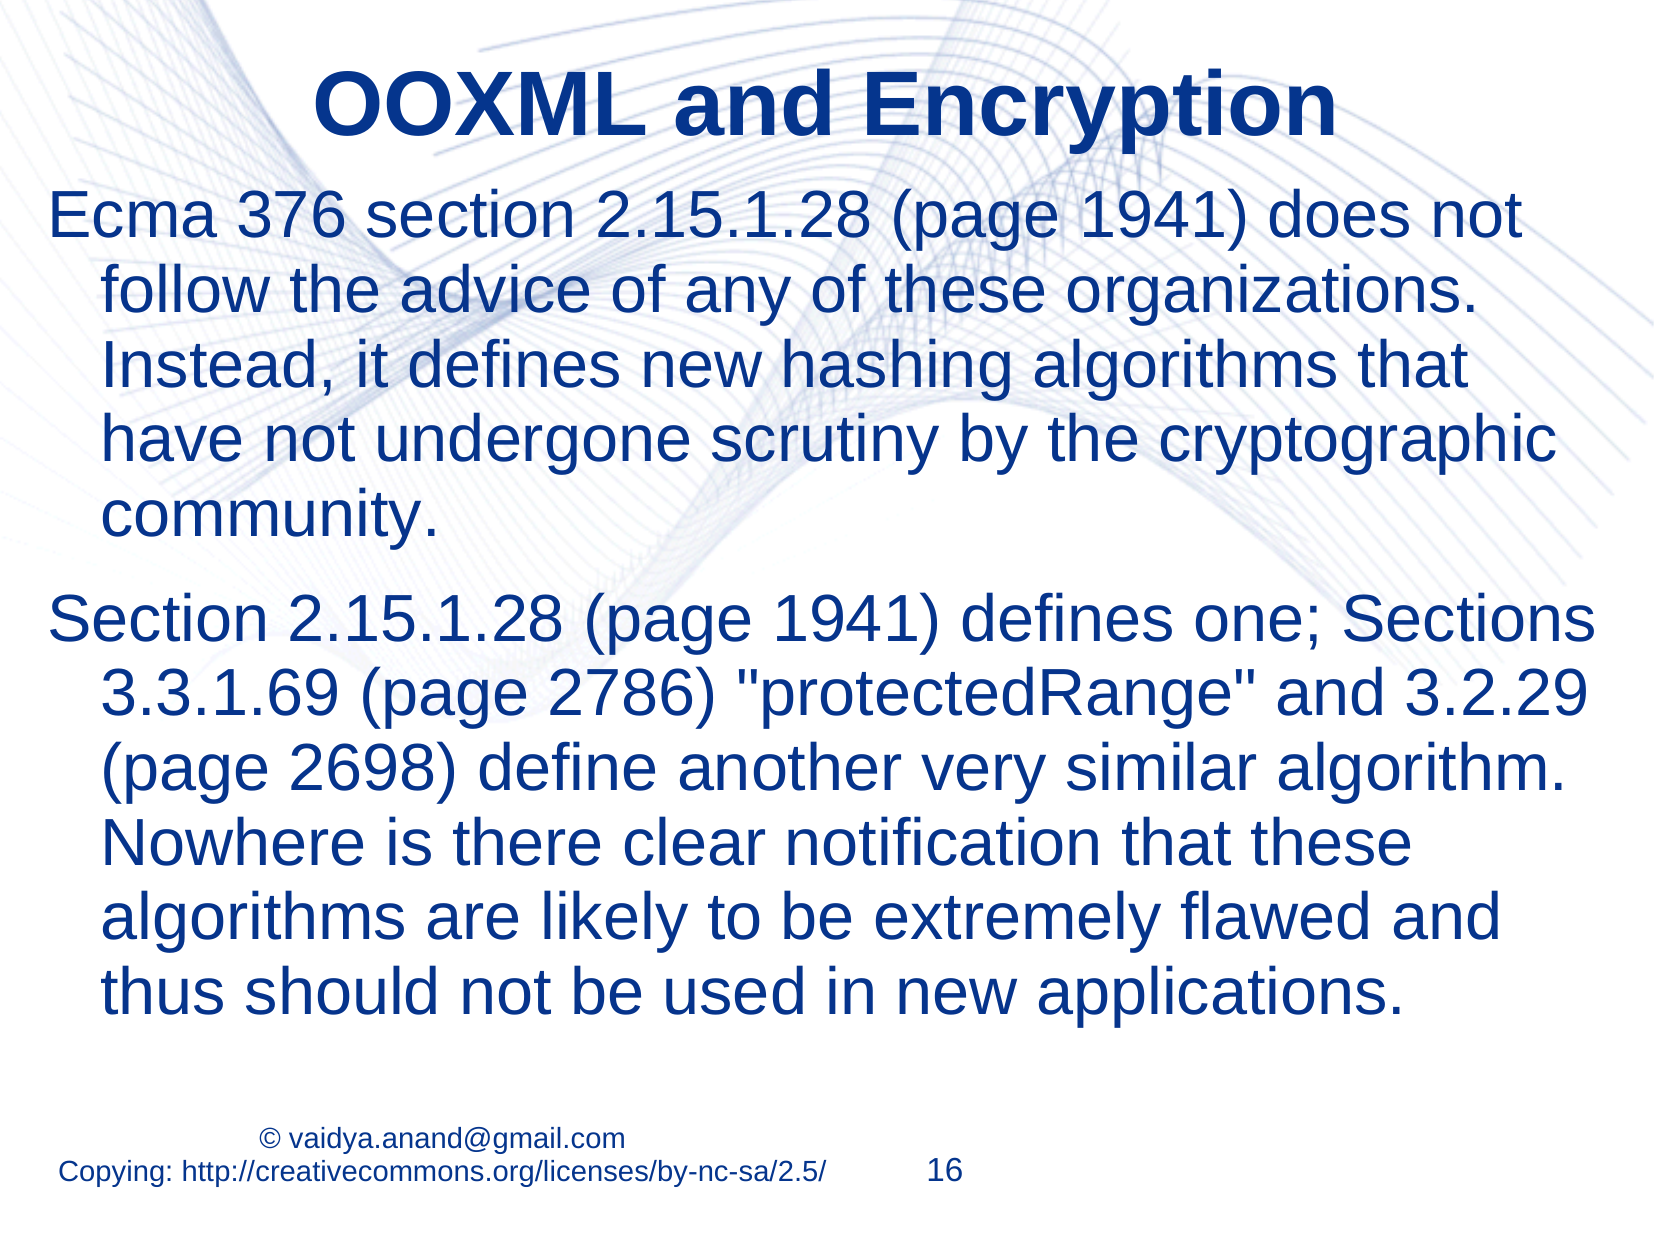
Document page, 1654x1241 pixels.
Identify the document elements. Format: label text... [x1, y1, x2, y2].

list Ecma 376 section 2.15.1.28 (page 1941) does not follow the advice of any of these organizations. Instead, it defines new hashing algorithms that have not undergone scrutiny by the cryptographic community. Section 2.15.1.28 (page 1941) defines one; Sections 3.3.1.69 (page 2786) "protectedRange" and 3.2.29 (page 2698) define another very similar algorithm. Nowhere is there clear notification that these algorithms are likely to be extremely flawed and thus should not be used in new applications. [29, 177, 1625, 1108]
title OOXML and Encryption [29, 36, 1625, 170]
picture [0, 0, 1654, 1241]
